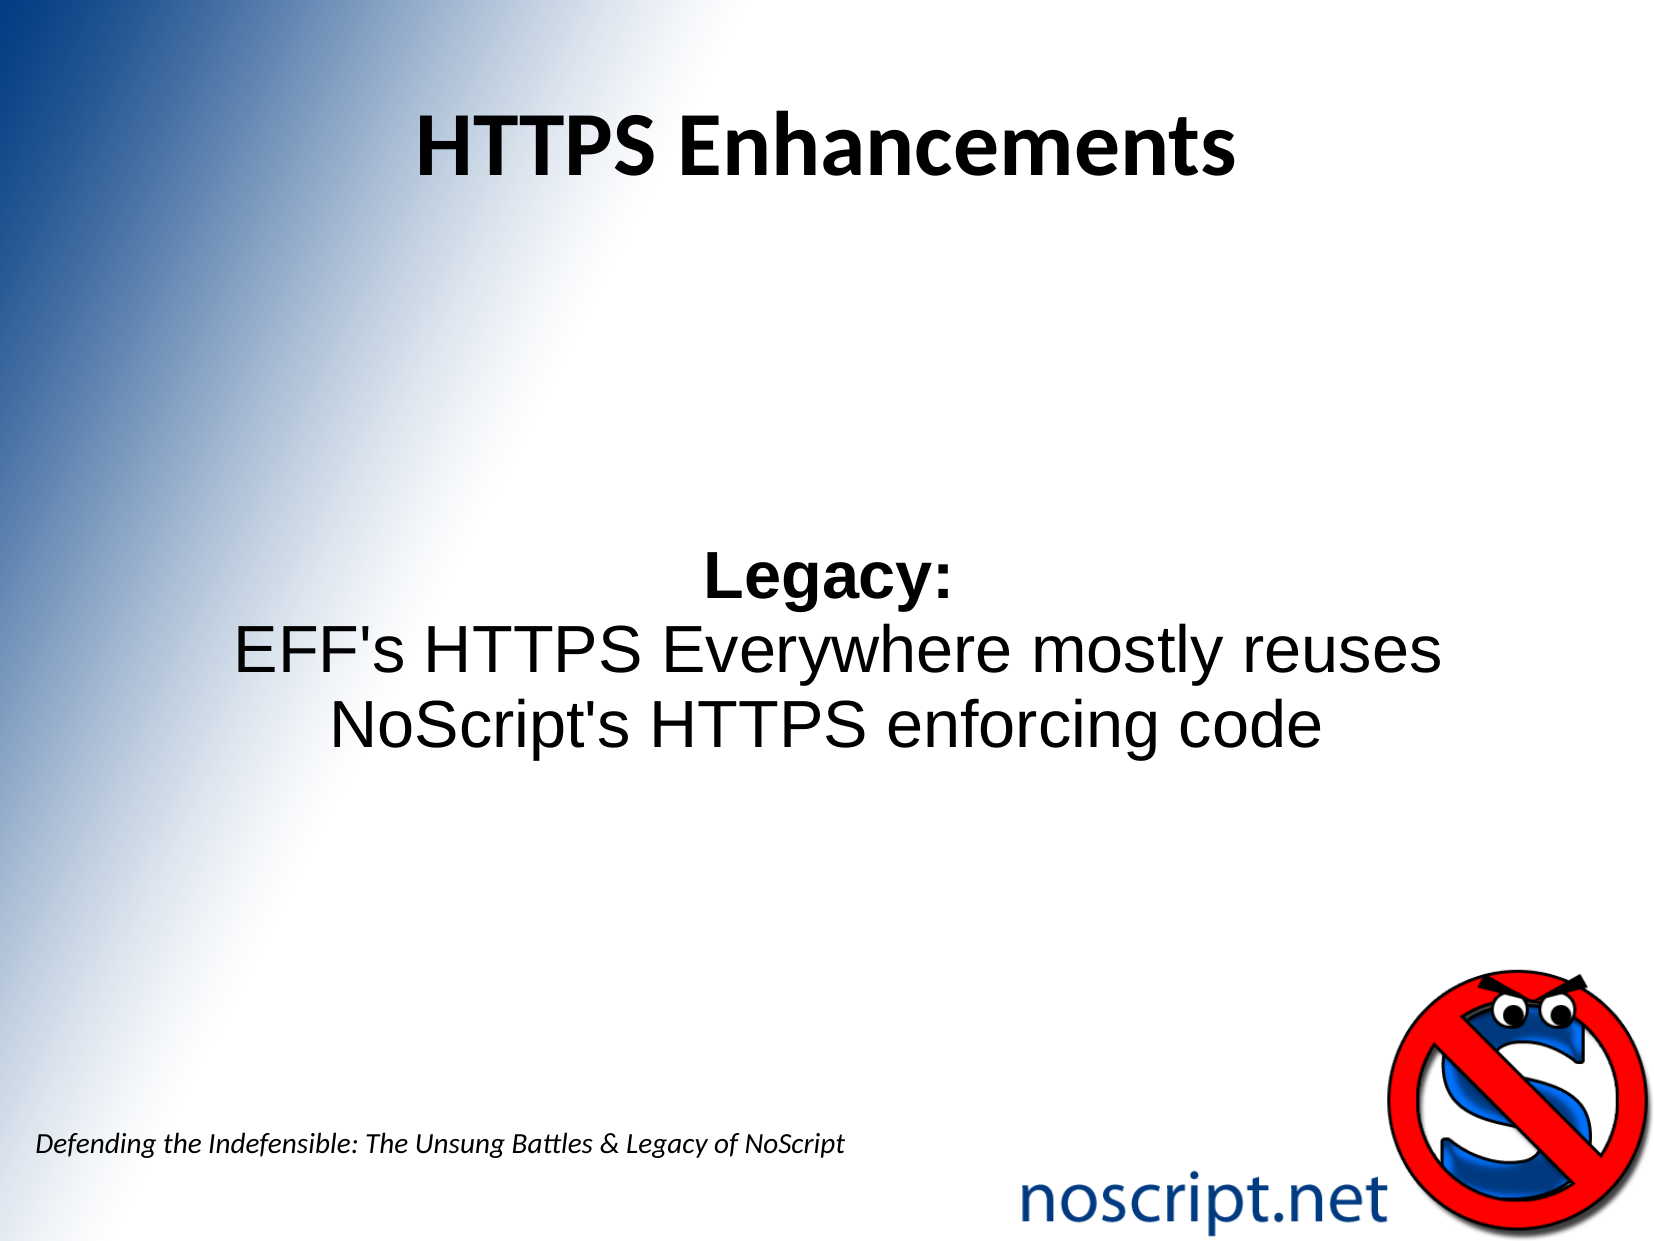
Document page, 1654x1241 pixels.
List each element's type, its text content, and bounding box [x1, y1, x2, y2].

title HTTPS Enhancements [82, 49, 1571, 257]
subtitle Legacy: EFF's HTTPS Everywhere mostly reuses NoScript's HTTPS enforcing code [82, 290, 1571, 1010]
picture [0, 0, 1654, 1241]
